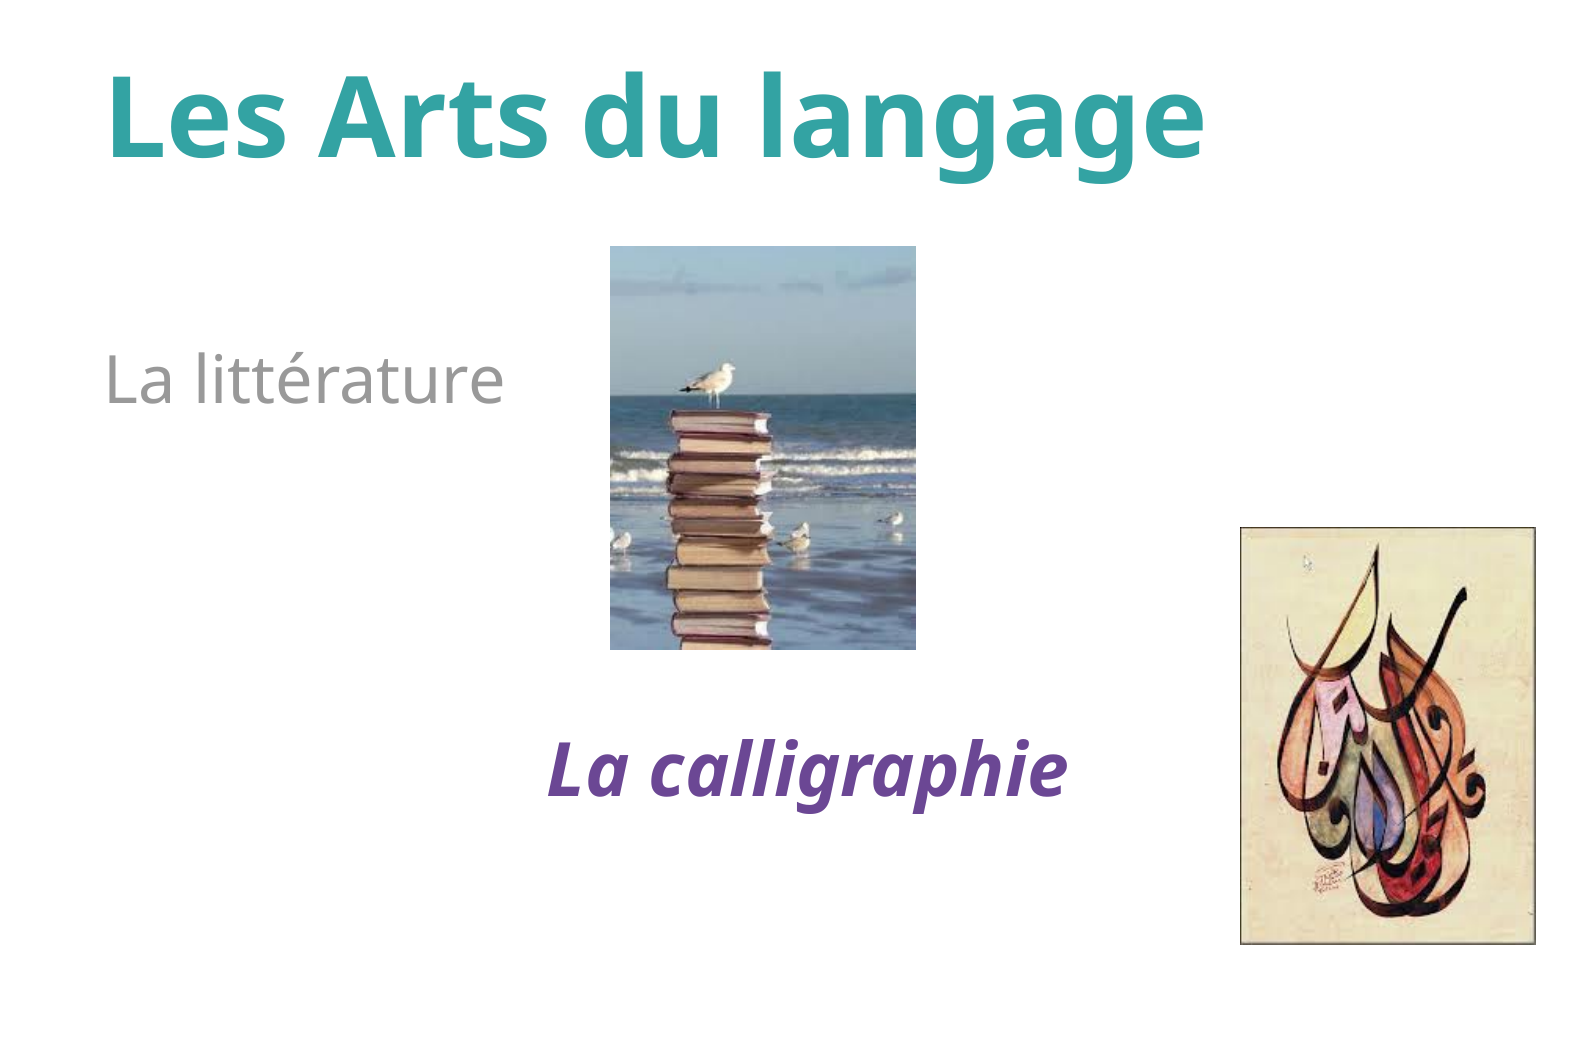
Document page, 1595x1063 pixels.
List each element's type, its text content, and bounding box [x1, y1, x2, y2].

text_box La calligraphie [531, 708, 1152, 808]
text_box La littérature [88, 324, 562, 418]
picture [1240, 527, 1536, 945]
text_box Les Arts du langage [88, 29, 1270, 362]
picture [610, 246, 916, 650]
